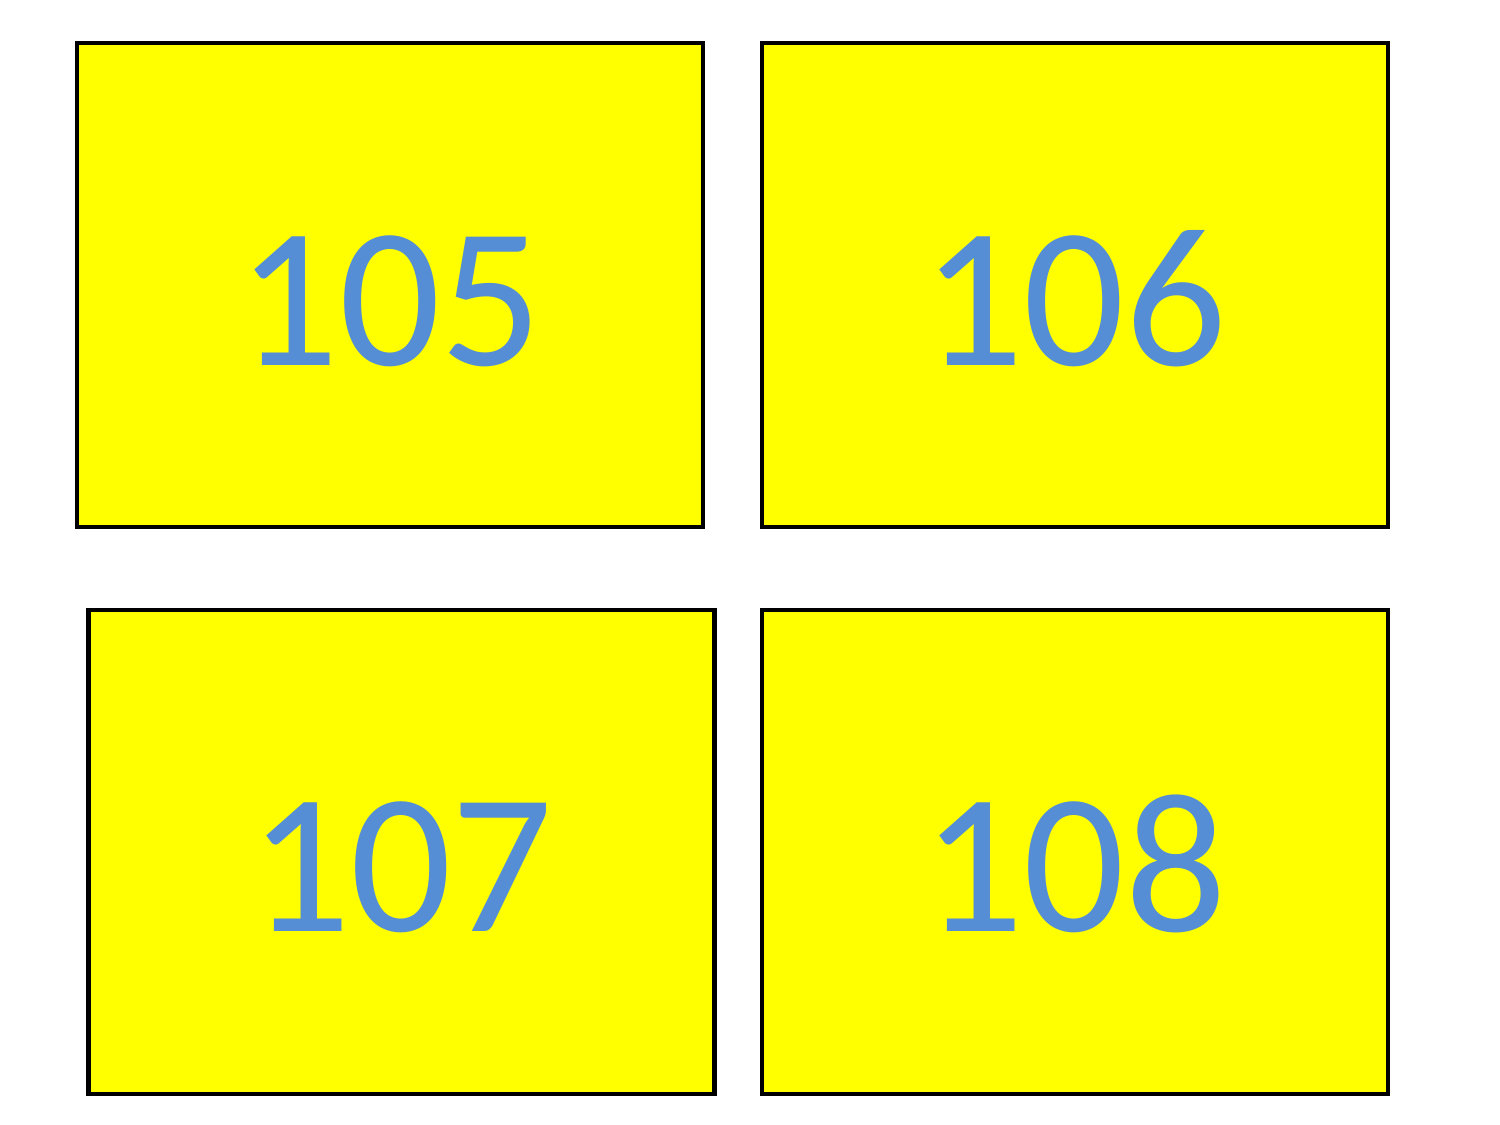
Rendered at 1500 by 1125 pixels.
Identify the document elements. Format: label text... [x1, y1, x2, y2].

text_box 107 [88, 609, 715, 1094]
text_box 105 [76, 42, 703, 528]
text_box 106 [761, 42, 1388, 528]
text_box 108 [761, 609, 1388, 1094]
